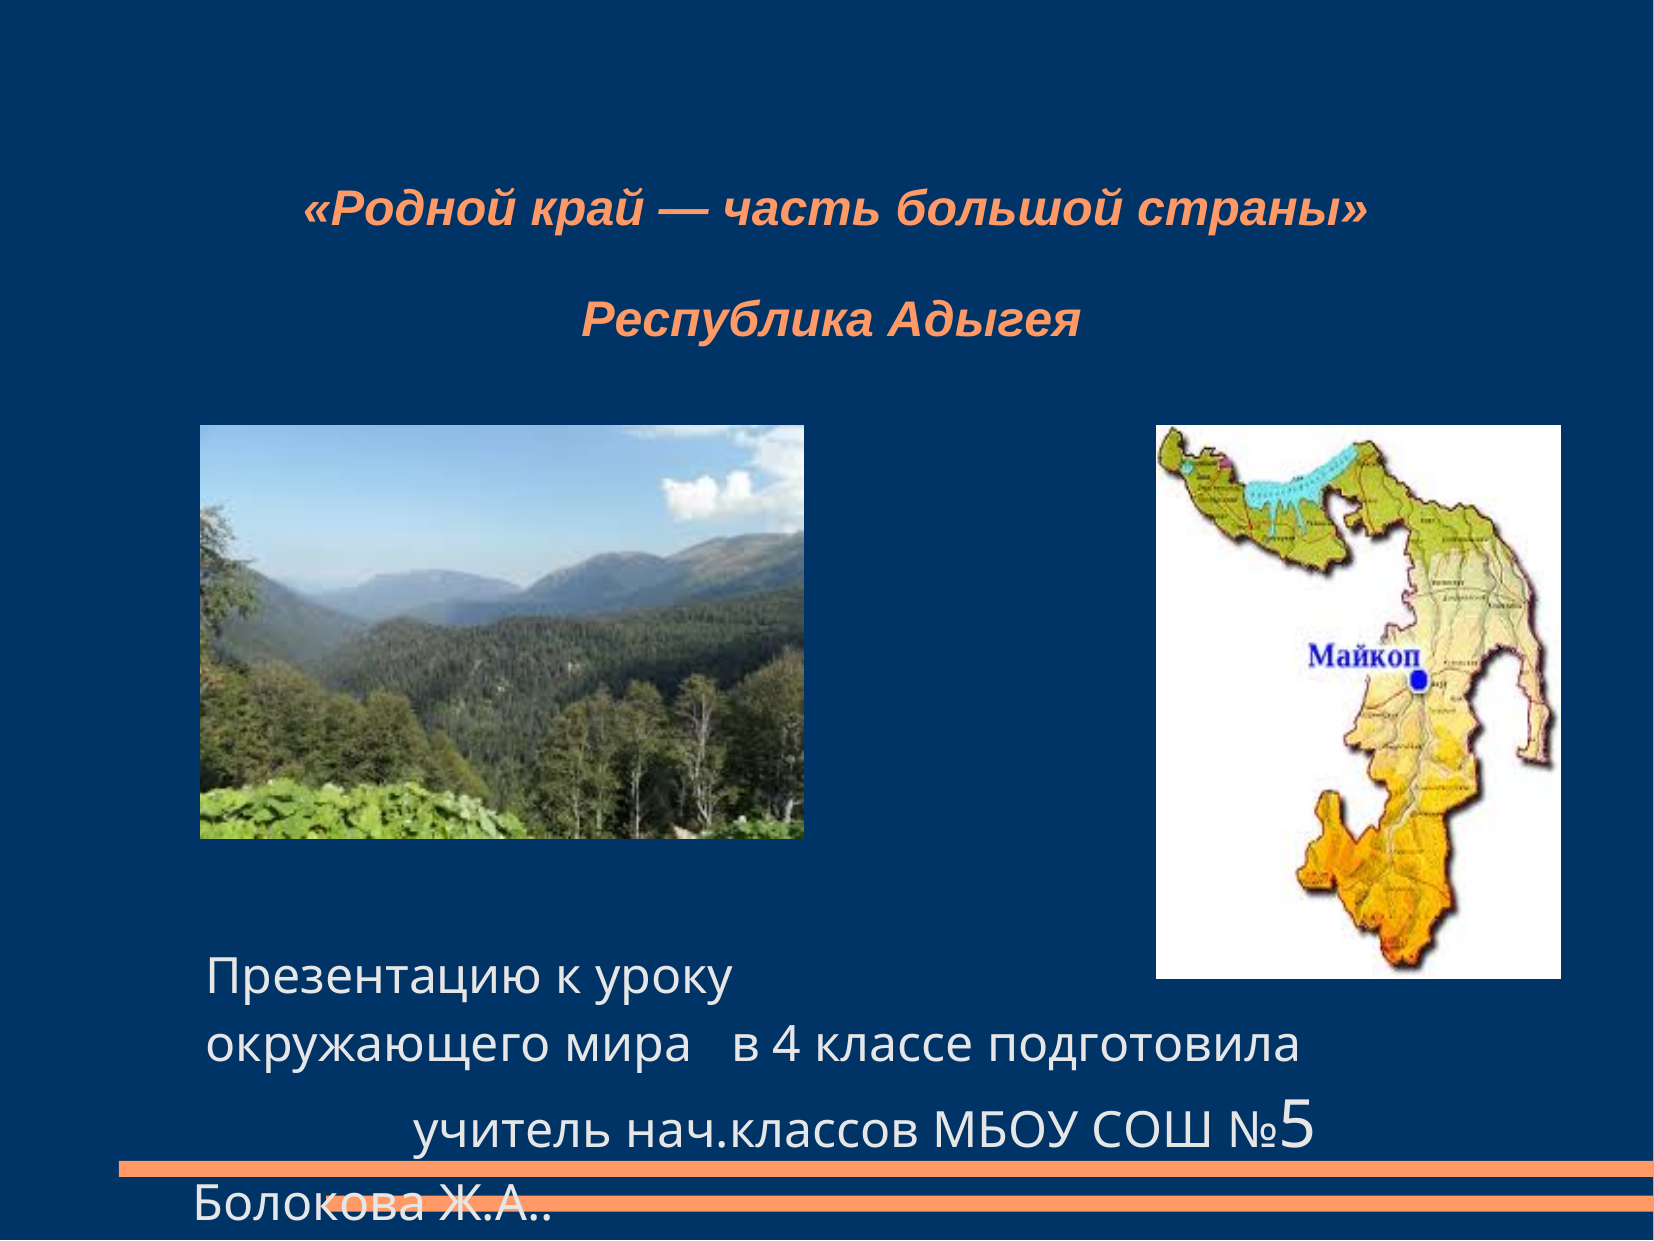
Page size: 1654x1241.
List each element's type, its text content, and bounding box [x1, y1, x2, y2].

picture [200, 425, 804, 839]
picture [1156, 425, 1561, 979]
title «Родной край — часть большой страны» Республика Адыгея [135, 177, 1548, 322]
list Презентацию к уроку окружающего мира в 4 классе подготовила учитель нач.классов МБОУ СОШ №5 Болокова Ж.А.. [121, 322, 1561, 1241]
